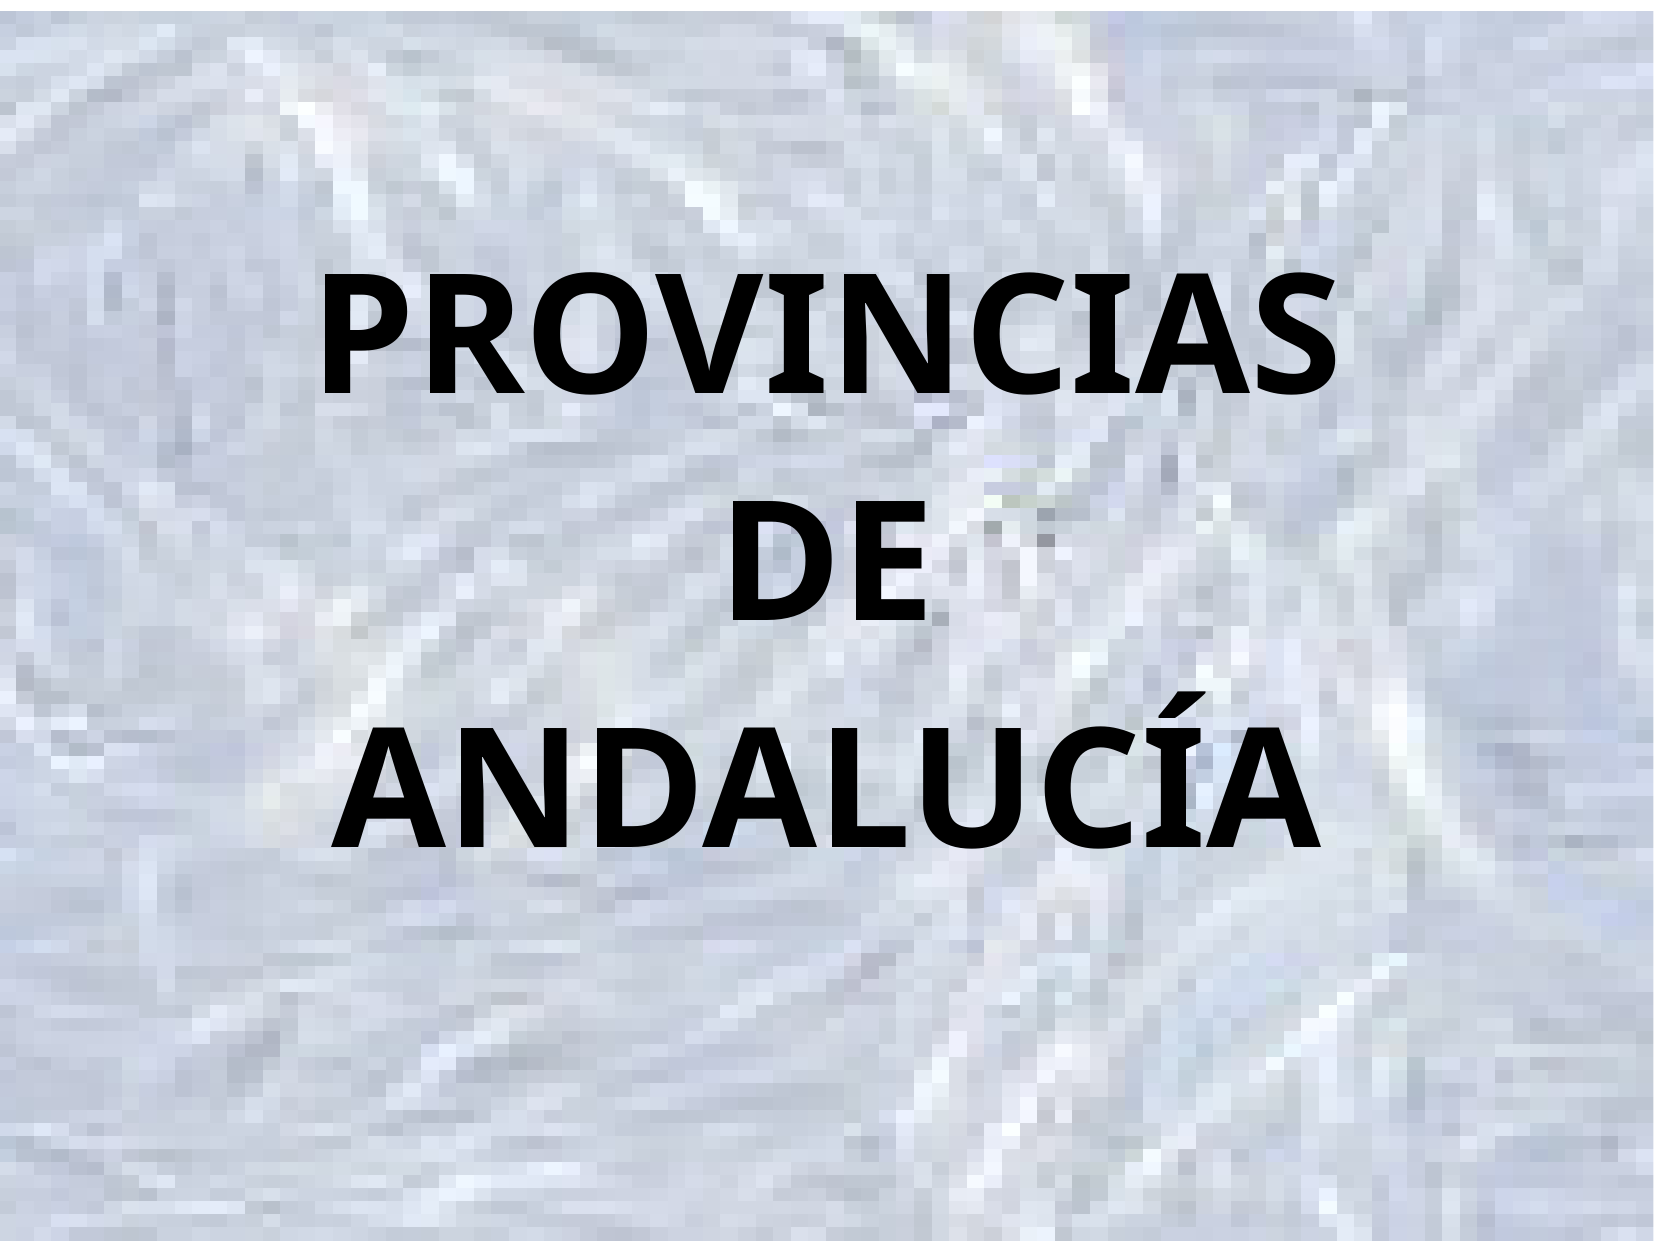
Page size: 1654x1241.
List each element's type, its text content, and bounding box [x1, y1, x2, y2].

picture [0, 11, 1654, 1241]
text_box PROVINCIAS DE ANDALUCÍA [236, 207, 1418, 1036]
